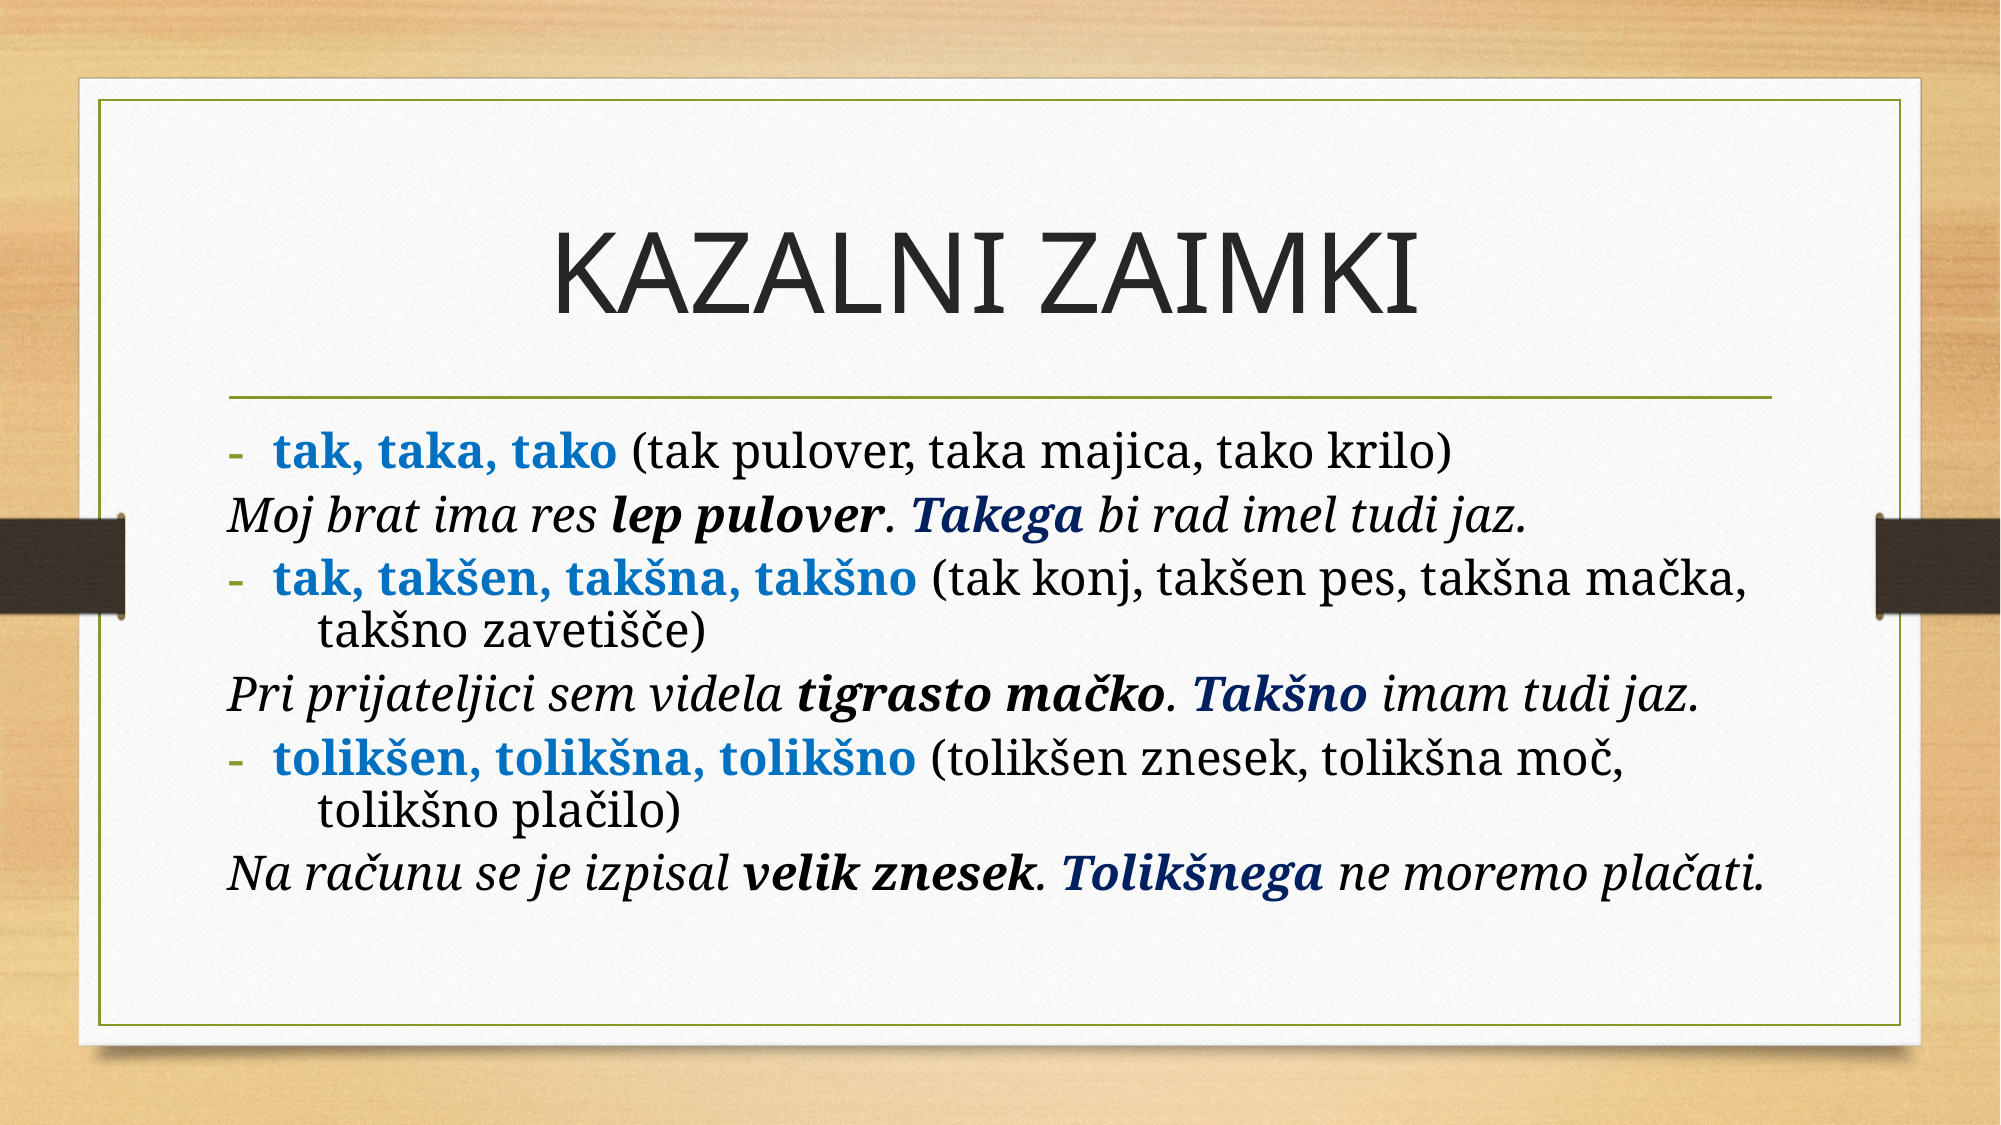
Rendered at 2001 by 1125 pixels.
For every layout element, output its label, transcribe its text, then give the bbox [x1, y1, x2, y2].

title KAZALNI ZAIMKI [212, 161, 1788, 376]
list tak, taka, tako (tak pulover, taka majica, tako krilo) Moj brat ima res lep pulover. Takega bi rad imel tudi jaz. tak, takšen, takšna, takšno (tak konj, takšen pes, takšna mačka, takšno zavetišče) Pri prijateljici sem videla tigrasto mačko. Takšno imam tudi jaz. tolikšen, tolikšna, tolikšno (tolikšen znesek, tolikšna moč, tolikšno plačilo) Na računu se je izpisal velik znesek. Tolikšnega ne moremo plačati. [212, 419, 1788, 964]
